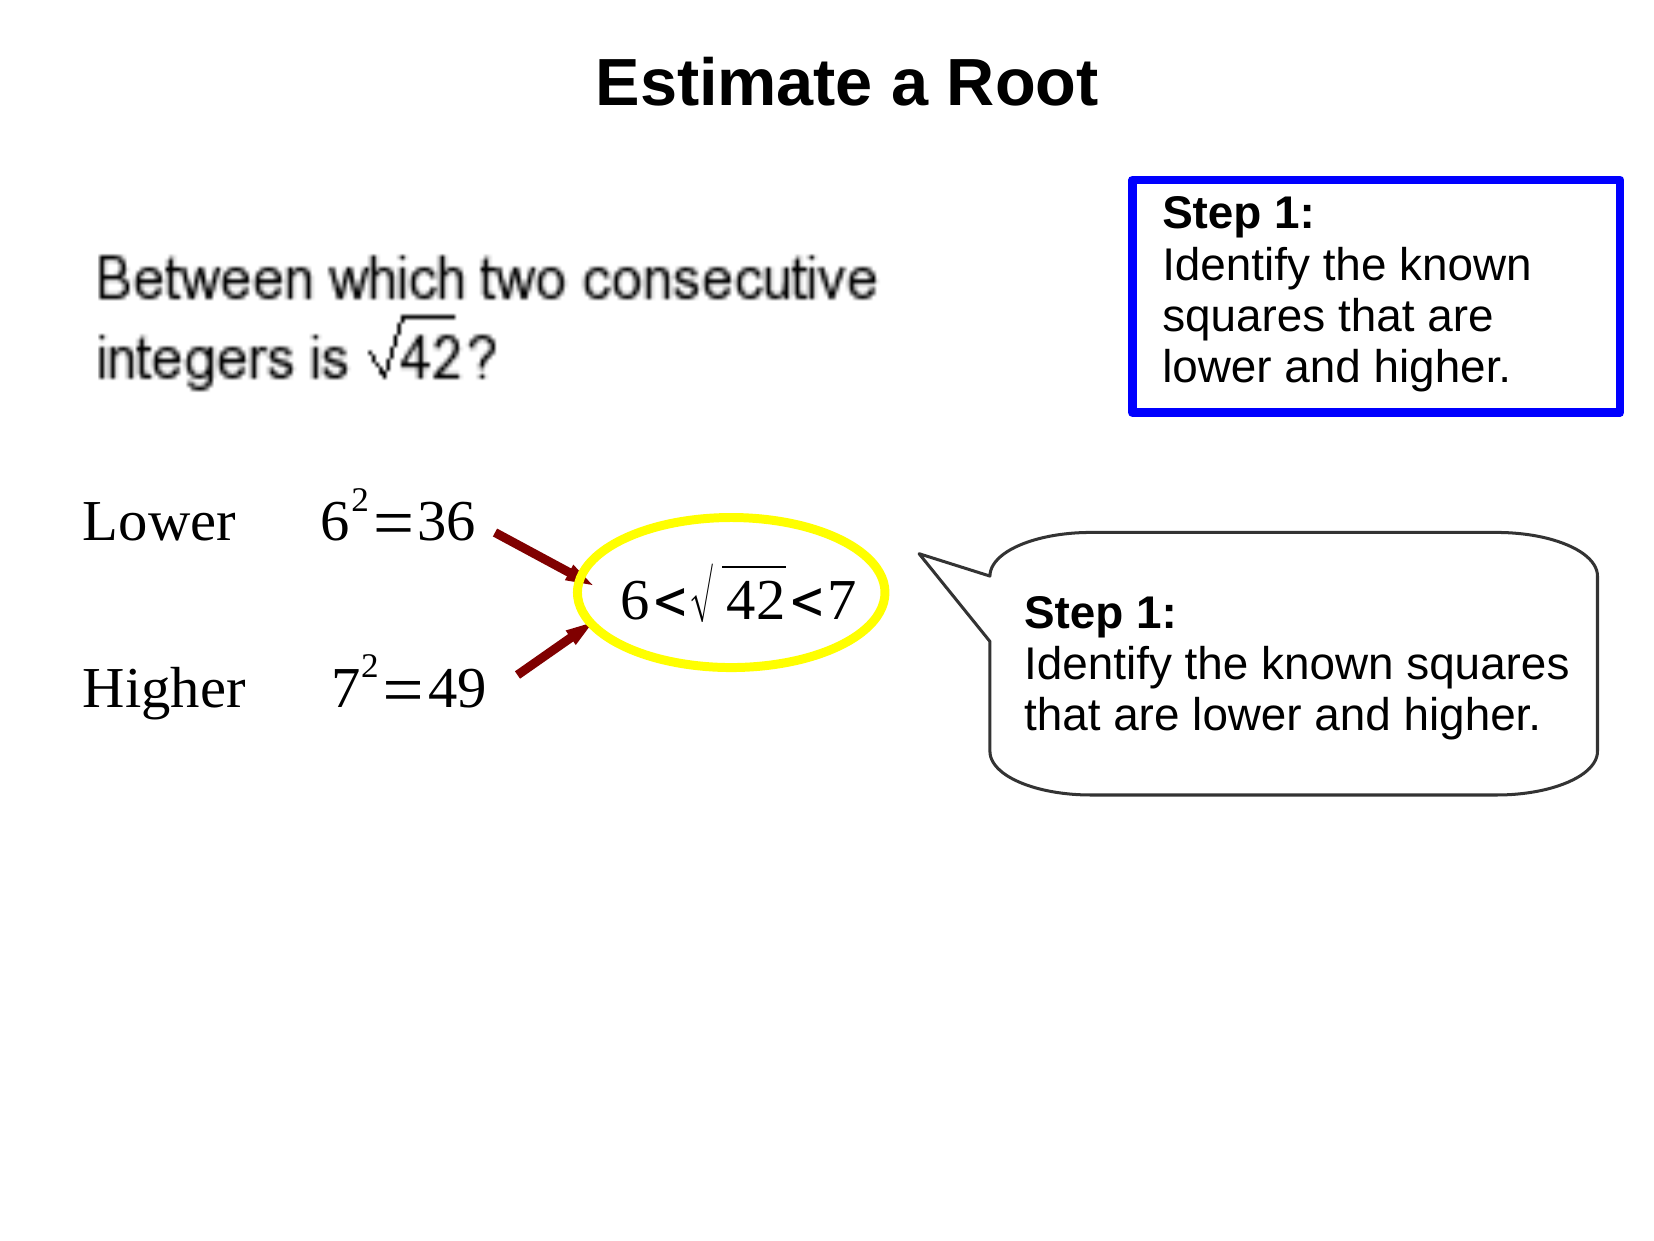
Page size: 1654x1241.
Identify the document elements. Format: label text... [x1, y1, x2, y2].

text_box Estimate a Root [120, 37, 1576, 128]
chart [75, 480, 483, 554]
chart [613, 562, 863, 633]
chart [75, 646, 495, 721]
text_box Step 1: Identify the known squares that are lower and higher. [1147, 184, 1616, 408]
picture [98, 221, 931, 421]
text_box Step 1: Identify the known squares that are lower and higher. [919, 532, 1598, 796]
text_box Step 1: Identify the known squares that are lower and higher. [1147, 180, 1628, 967]
